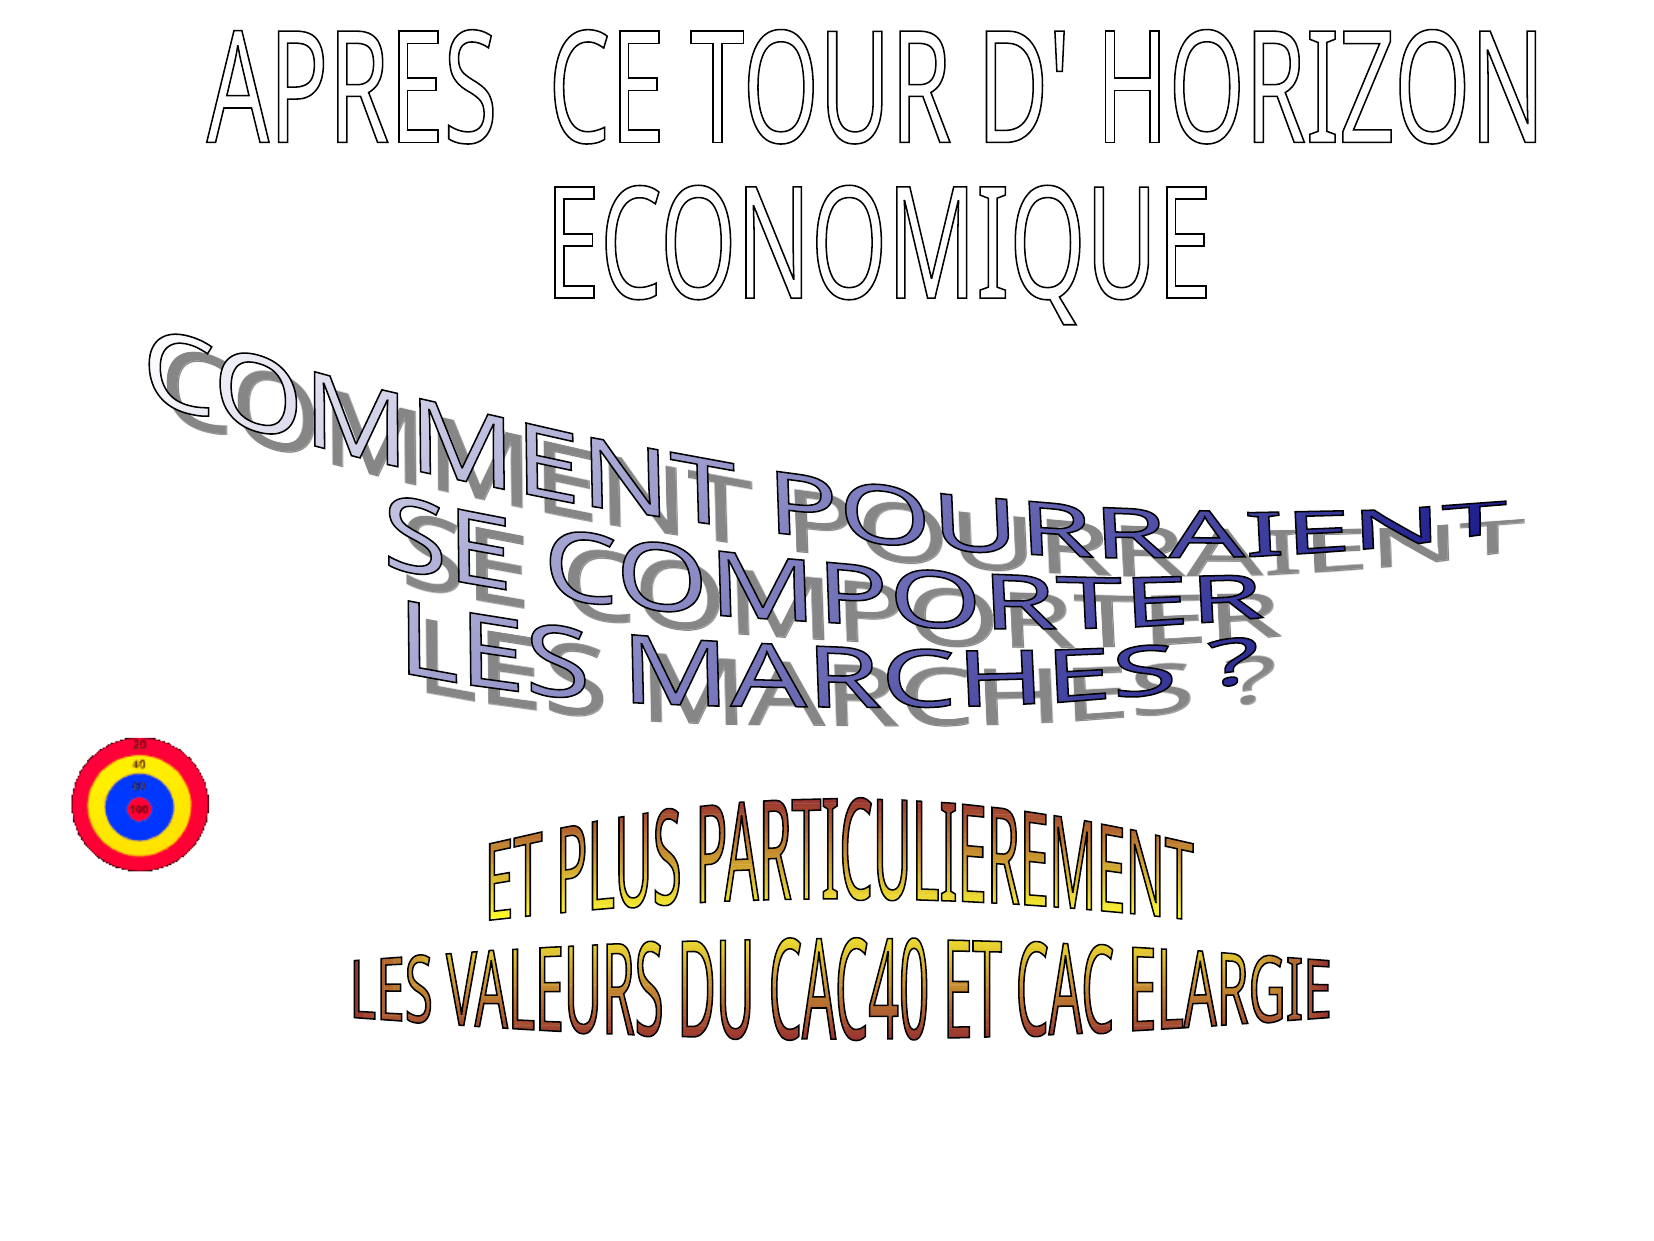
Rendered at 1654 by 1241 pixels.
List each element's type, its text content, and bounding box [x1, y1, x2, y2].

text_box COMMENT POURRAIENT SE COMPORTER LES MARCHES ? [670, 452, 734, 524]
text_box APRES CE TOUR D' HORIZON ECONOMIQUE [900, 31, 951, 143]
text_box ET PLUS PARTICULIEREMENT LES VALEURS DU CAC40 ET CAC ELARGIE [1132, 947, 1154, 1031]
text_box APRES CE TOUR D' HORIZON ECONOMIQUE [1309, 31, 1336, 143]
text_box ET PLUS PARTICULIEREMENT LES VALEURS DU CAC40 ET CAC ELARGIE [474, 950, 508, 1029]
text_box COMMENT POURRAIENT SE COMPORTER LES MARCHES ? [550, 532, 614, 605]
text_box ET PLUS PARTICULIEREMENT LES VALEURS DU CAC40 ET CAC ELARGIE [972, 940, 1002, 1038]
picture [15, 727, 266, 916]
text_box ET PLUS PARTICULIEREMENT LES VALEURS DU CAC40 ET CAC ELARGIE [1048, 943, 1083, 1035]
text_box APRES CE TOUR D' HORIZON ECONOMIQUE [1105, 31, 1159, 143]
text_box APRES CE TOUR D' HORIZON ECONOMIQUE [619, 31, 659, 143]
text_box ET PLUS PARTICULIEREMENT LES VALEURS DU CAC40 ET CAC ELARGIE [540, 946, 561, 1032]
text_box ET PLUS PARTICULIEREMENT LES VALEURS DU CAC40 ET CAC ELARGIE [838, 937, 867, 1041]
text_box COMMENT POURRAIENT SE COMPORTER LES MARCHES ? [826, 562, 883, 624]
text_box ET PLUS PARTICULIEREMENT LES VALEURS DU CAC40 ET CAC ELARGIE [700, 805, 725, 903]
text_box APRES CE TOUR D' HORIZON ECONOMIQUE [278, 31, 324, 143]
text_box ET PLUS PARTICULIEREMENT LES VALEURS DU CAC40 ET CAC ELARGIE [1084, 944, 1113, 1034]
text_box COMMENT POURRAIENT SE COMPORTER LES MARCHES ? [992, 574, 1056, 629]
text_box ET PLUS PARTICULIEREMENT LES VALEURS DU CAC40 ET CAC ELARGIE [682, 941, 713, 1037]
text_box ET PLUS PARTICULIEREMENT LES VALEURS DU CAC40 ET CAC ELARGIE [446, 951, 477, 1026]
text_box COMMENT POURRAIENT SE COMPORTER LES MARCHES ? [816, 646, 880, 708]
text_box APRES CE TOUR D' HORIZON ECONOMIQUE [1479, 31, 1536, 143]
text_box APRES CE TOUR D' HORIZON ECONOMIQUE [748, 29, 814, 145]
text_box ET PLUS PARTICULIEREMENT LES VALEURS DU CAC40 ET CAC ELARGIE [877, 799, 907, 901]
text_box ET PLUS PARTICULIEREMENT LES VALEURS DU CAC40 ET CAC ELARGIE [560, 825, 585, 913]
text_box ET PLUS PARTICULIEREMENT LES VALEURS DU CAC40 ET CAC ELARGIE [802, 938, 836, 1040]
text_box APRES CE TOUR D' HORIZON ECONOMIQUE [980, 186, 1006, 299]
text_box COMMENT POURRAIENT SE COMPORTER LES MARCHES ? [1056, 576, 1121, 629]
text_box ET PLUS PARTICULIEREMENT LES VALEURS DU CAC40 ET CAC ELARGIE [407, 954, 431, 1024]
text_box ET PLUS PARTICULIEREMENT LES VALEURS DU CAC40 ET CAC ELARGIE [1101, 824, 1123, 913]
text_box ET PLUS PARTICULIEREMENT LES VALEURS DU CAC40 ET CAC ELARGIE [763, 800, 791, 901]
text_box APRES CE TOUR D' HORIZON ECONOMIQUE [337, 31, 388, 143]
text_box COMMENT POURRAIENT SE COMPORTER LES MARCHES ? [1103, 507, 1246, 558]
text_box COMMENT POURRAIENT SE COMPORTER LES MARCHES ? [632, 634, 719, 707]
text_box ET PLUS PARTICULIEREMENT LES VALEURS DU CAC40 ET CAC ELARGIE [1308, 959, 1329, 1020]
text_box COMMENT POURRAIENT SE COMPORTER LES MARCHES ? [895, 570, 975, 629]
text_box COMMENT POURRAIENT SE COMPORTER LES MARCHES ? [388, 498, 442, 575]
text_box COMMENT POURRAIENT SE COMPORTER LES MARCHES ? [887, 649, 952, 708]
text_box ET PLUS PARTICULIEREMENT LES VALEURS DU CAC40 ET CAC ELARGIE [771, 937, 801, 1041]
text_box APRES CE TOUR D' HORIZON ECONOMIQUE [1094, 187, 1149, 300]
text_box APRES CE TOUR D' HORIZON ECONOMIQUE [554, 29, 608, 145]
text_box COMMENT POURRAIENT SE COMPORTER LES MARCHES ? [458, 508, 506, 590]
text_box APRES CE TOUR D' HORIZON ECONOMIQUE [896, 186, 967, 299]
text_box ET PLUS PARTICULIEREMENT LES VALEURS DU CAC40 ET CAC ELARGIE [381, 957, 402, 1022]
text_box ET PLUS PARTICULIEREMENT LES VALEURS DU CAC40 ET CAC ELARGIE [724, 802, 759, 902]
text_box ET PLUS PARTICULIEREMENT LES VALEURS DU CAC40 ET CAC ELARGIE [568, 944, 598, 1034]
text_box ET PLUS PARTICULIEREMENT LES VALEURS DU CAC40 ET CAC ELARGIE [948, 940, 970, 1038]
text_box ET PLUS PARTICULIEREMENT LES VALEURS DU CAC40 ET CAC ELARGIE [869, 938, 898, 1039]
text_box APRES CE TOUR D' HORIZON ECONOMIQUE [398, 31, 438, 143]
text_box ET PLUS PARTICULIEREMENT LES VALEURS DU CAC40 ET CAC ELARGIE [1130, 829, 1160, 917]
text_box APRES CE TOUR D' HORIZON ECONOMIQUE [691, 31, 744, 143]
text_box COMMENT POURRAIENT SE COMPORTER LES MARCHES ? [1199, 575, 1263, 623]
text_box APRES CE TOUR D' HORIZON ECONOMIQUE [1166, 186, 1206, 299]
text_box ET PLUS PARTICULIEREMENT LES VALEURS DU CAC40 ET CAC ELARGIE [619, 812, 648, 908]
text_box COMMENT POURRAIENT SE COMPORTER LES MARCHES ? [470, 612, 519, 692]
text_box COMMENT POURRAIENT SE COMPORTER LES MARCHES ? [1133, 576, 1184, 627]
text_box ET PLUS PARTICULIEREMENT LES VALEURS DU CAC40 ET CAC ELARGIE [1165, 837, 1194, 919]
text_box ET PLUS PARTICULIEREMENT LES VALEURS DU CAC40 ET CAC ELARGIE [901, 938, 927, 1040]
text_box COMMENT POURRAIENT SE COMPORTER LES MARCHES ? [1442, 501, 1506, 537]
text_box ET PLUS PARTICULIEREMENT LES VALEURS DU CAC40 ET CAC ELARGIE [354, 960, 375, 1020]
text_box ET PLUS PARTICULIEREMENT LES VALEURS DU CAC40 ET CAC ELARGIE [655, 808, 680, 906]
text_box COMMENT POURRAIENT SE COMPORTER LES MARCHES ? [220, 353, 297, 434]
text_box APRES CE TOUR D' HORIZON ECONOMIQUE [1015, 185, 1080, 325]
text_box APRES CE TOUR D' HORIZON ECONOMIQUE [555, 186, 595, 299]
text_box COMMENT POURRAIENT SE COMPORTER LES MARCHES ? [149, 334, 212, 417]
text_box COMMENT POURRAIENT SE COMPORTER LES MARCHES ? [776, 471, 832, 535]
text_box COMMENT POURRAIENT SE COMPORTER LES MARCHES ? [1247, 512, 1281, 557]
text_box ET PLUS PARTICULIEREMENT LES VALEURS DU CAC40 ET CAC ELARGIE [637, 941, 662, 1037]
text_box ET PLUS PARTICULIEREMENT LES VALEURS DU CAC40 ET CAC ELARGIE [1251, 955, 1283, 1023]
text_box ET PLUS PARTICULIEREMENT LES VALEURS DU CAC40 ET CAC ELARGIE [720, 939, 750, 1040]
text_box APRES CE TOUR D' HORIZON ECONOMIQUE [827, 31, 882, 145]
text_box ET PLUS PARTICULIEREMENT LES VALEURS DU CAC40 ET CAC ELARGIE [962, 804, 984, 903]
text_box ET PLUS PARTICULIEREMENT LES VALEURS DU CAC40 ET CAC ELARGIE [592, 821, 614, 910]
text_box ET PLUS PARTICULIEREMENT LES VALEURS DU CAC40 ET CAC ELARGIE [992, 807, 1019, 905]
text_box APRES CE TOUR D' HORIZON ECONOMIQUE [1174, 29, 1240, 145]
text_box ET PLUS PARTICULIEREMENT LES VALEURS DU CAC40 ET CAC ELARGIE [1018, 941, 1048, 1037]
text_box COMMENT POURRAIENT SE COMPORTER LES MARCHES ? [719, 551, 806, 622]
text_box COMMENT POURRAIENT SE COMPORTER LES MARCHES ? [1117, 645, 1172, 697]
text_box APRES CE TOUR D' HORIZON ECONOMIQUE [986, 31, 1043, 143]
text_box COMMENT POURRAIENT SE COMPORTER LES MARCHES ? [1295, 510, 1345, 554]
text_box COMMENT POURRAIENT SE COMPORTER LES MARCHES ? [845, 484, 925, 546]
text_box COMMENT POURRAIENT SE COMPORTER LES MARCHES ? [1361, 506, 1431, 550]
text_box COMMENT POURRAIENT SE COMPORTER LES MARCHES ? [314, 371, 398, 467]
text_box ET PLUS PARTICULIEREMENT LES VALEURS DU CAC40 ET CAC ELARGIE [1024, 811, 1046, 907]
text_box ET PLUS PARTICULIEREMENT LES VALEURS DU CAC40 ET CAC ELARGIE [607, 943, 634, 1035]
text_box APRES CE TOUR D' HORIZON ECONOMIQUE [666, 185, 731, 300]
text_box ET PLUS PARTICULIEREMENT LES VALEURS DU CAC40 ET CAC ELARGIE [823, 798, 838, 899]
text_box ET PLUS PARTICULIEREMENT LES VALEURS DU CAC40 ET CAC ELARGIE [792, 799, 821, 900]
text_box ET PLUS PARTICULIEREMENT LES VALEURS DU CAC40 ET CAC ELARGIE [1054, 815, 1092, 910]
text_box ET PLUS PARTICULIEREMENT LES VALEURS DU CAC40 ET CAC ELARGIE [941, 802, 956, 902]
text_box ET PLUS PARTICULIEREMENT LES VALEURS DU CAC40 ET CAC ELARGIE [1161, 949, 1217, 1030]
text_box COMMENT POURRAIENT SE COMPORTER LES MARCHES ? [730, 643, 808, 707]
text_box APRES CE TOUR D' HORIZON ECONOMIQUE [745, 186, 802, 299]
text_box COMMENT POURRAIENT SE COMPORTER LES MARCHES ? [622, 542, 702, 612]
text_box ET PLUS PARTICULIEREMENT LES VALEURS DU CAC40 ET CAC ELARGIE [916, 801, 939, 901]
text_box COMMENT POURRAIENT SE COMPORTER LES MARCHES ? [408, 600, 457, 683]
text_box APRES CE TOUR D' HORIZON ECONOMIQUE [1342, 31, 1392, 143]
text_box APRES CE TOUR D' HORIZON ECONOMIQUE [448, 29, 493, 145]
text_box APRES CE TOUR D' HORIZON ECONOMIQUE [1254, 31, 1305, 143]
text_box COMMENT POURRAIENT SE COMPORTER LES MARCHES ? [531, 625, 585, 698]
text_box COMMENT POURRAIENT SE COMPORTER LES MARCHES ? [1208, 637, 1256, 673]
text_box COMMENT POURRAIENT SE COMPORTER LES MARCHES ? [526, 423, 574, 504]
text_box COMMENT POURRAIENT SE COMPORTER LES MARCHES ? [419, 398, 505, 490]
text_box ET PLUS PARTICULIEREMENT LES VALEURS DU CAC40 ET CAC ELARGIE [514, 831, 542, 917]
text_box COMMENT POURRAIENT SE COMPORTER LES MARCHES ? [940, 493, 1009, 553]
text_box ET PLUS PARTICULIEREMENT LES VALEURS DU CAC40 ET CAC ELARGIE [489, 839, 511, 921]
text_box COMMENT POURRAIENT SE COMPORTER LES MARCHES ? [1055, 648, 1106, 703]
text_box ET PLUS PARTICULIEREMENT LES VALEURS DU CAC40 ET CAC ELARGIE [1221, 952, 1248, 1026]
text_box COMMENT POURRAIENT SE COMPORTER LES MARCHES ? [1029, 501, 1093, 558]
text_box APRES CE TOUR D' HORIZON ECONOMIQUE [816, 185, 882, 300]
text_box APRES CE TOUR D' HORIZON ECONOMIQUE [606, 185, 659, 300]
text_box ET PLUS PARTICULIEREMENT LES VALEURS DU CAC40 ET CAC ELARGIE [842, 797, 872, 901]
text_box COMMENT POURRAIENT SE COMPORTER LES MARCHES ? [591, 437, 660, 517]
text_box APRES CE TOUR D' HORIZON ECONOMIQUE [206, 30, 270, 143]
text_box COMMENT POURRAIENT SE COMPORTER LES MARCHES ? [966, 650, 1035, 707]
text_box ET PLUS PARTICULIEREMENT LES VALEURS DU CAC40 ET CAC ELARGIE [512, 949, 534, 1030]
text_box APRES CE TOUR D' HORIZON ECONOMIQUE [1400, 29, 1465, 145]
